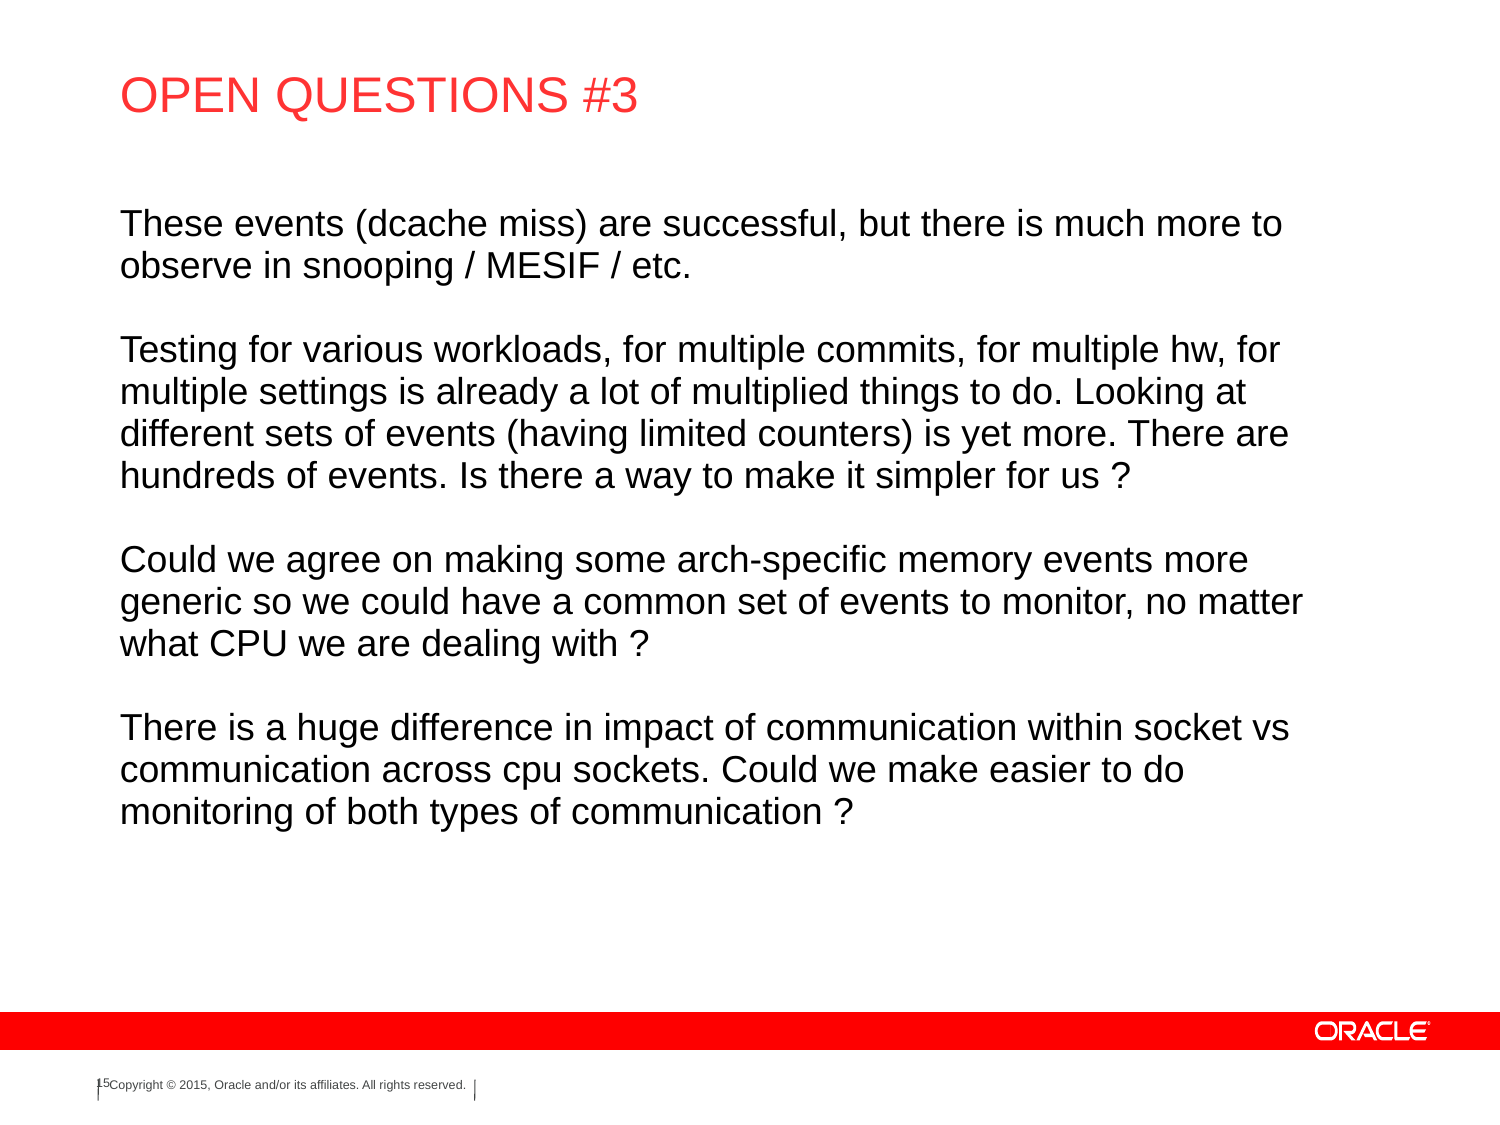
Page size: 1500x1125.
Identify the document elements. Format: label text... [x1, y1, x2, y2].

text_box These events (dcache miss) are successful, but there is much more to observe in snooping / MESIF / etc. Testing for various workloads, for multiple commits, for multiple hw, for multiple settings is already a lot of multiplied things to do. Looking at different sets of events (having limited counters) is yet more. There are hundreds of events. Is there a way to make it simpler for us ? Could we agree on making some arch-specific memory events more generic so we could have a common set of events to monitor, no matter what CPU we are dealing with ? There is a huge difference in impact of communication within socket vs communication across cpu sockets. Could we make easier to do monitoring of both types of communication ? [105, 132, 1321, 987]
text_box OPEN QUESTIONS #3 [105, 60, 654, 131]
picture [0, 1012, 1500, 1050]
